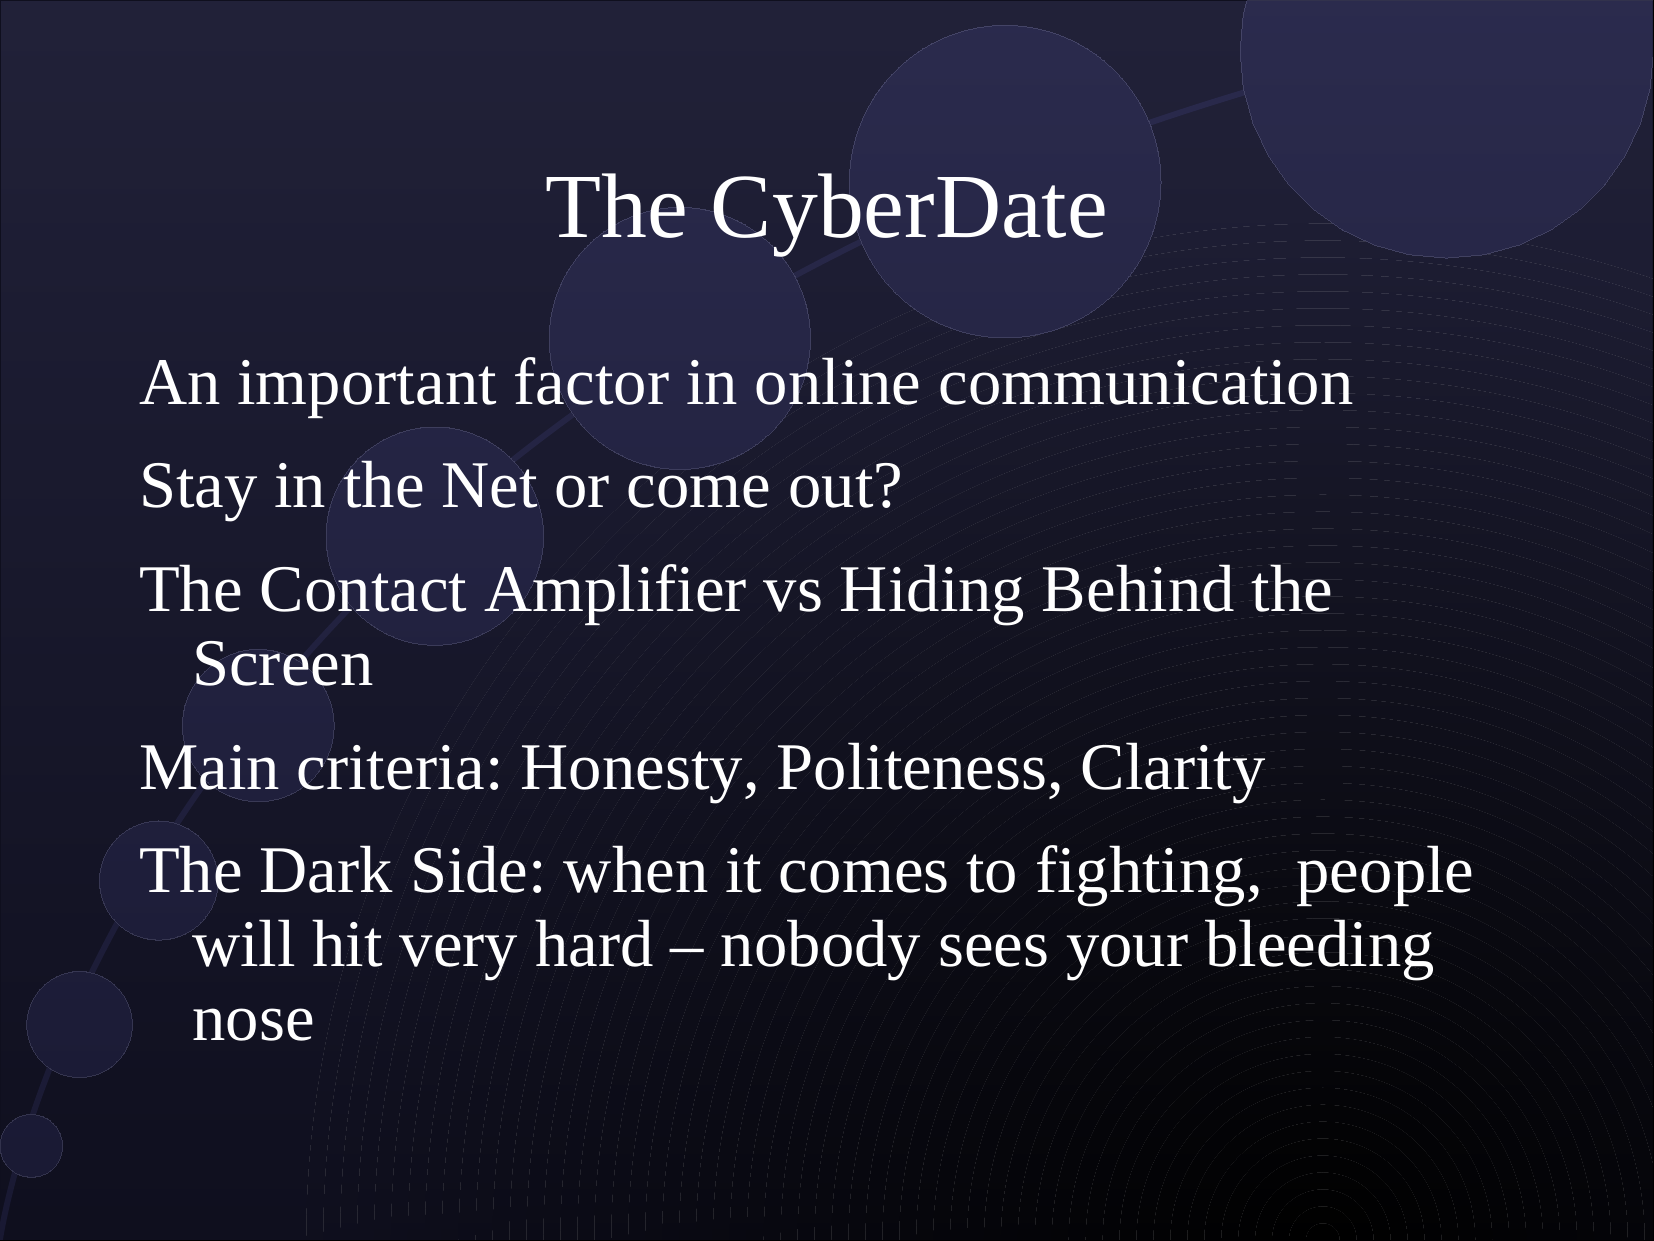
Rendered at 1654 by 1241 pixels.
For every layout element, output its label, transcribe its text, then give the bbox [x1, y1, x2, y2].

list An important factor in online communication Stay in the Net or come out? The Contact Amplifier vs Hiding Behind the Screen Main criteria: Honesty, Politeness, Clarity The Dark Side: when it comes to fighting, people will hit very hard – nobody sees your bleeding nose [121, 344, 1534, 1127]
title The CyberDate [121, 102, 1534, 311]
